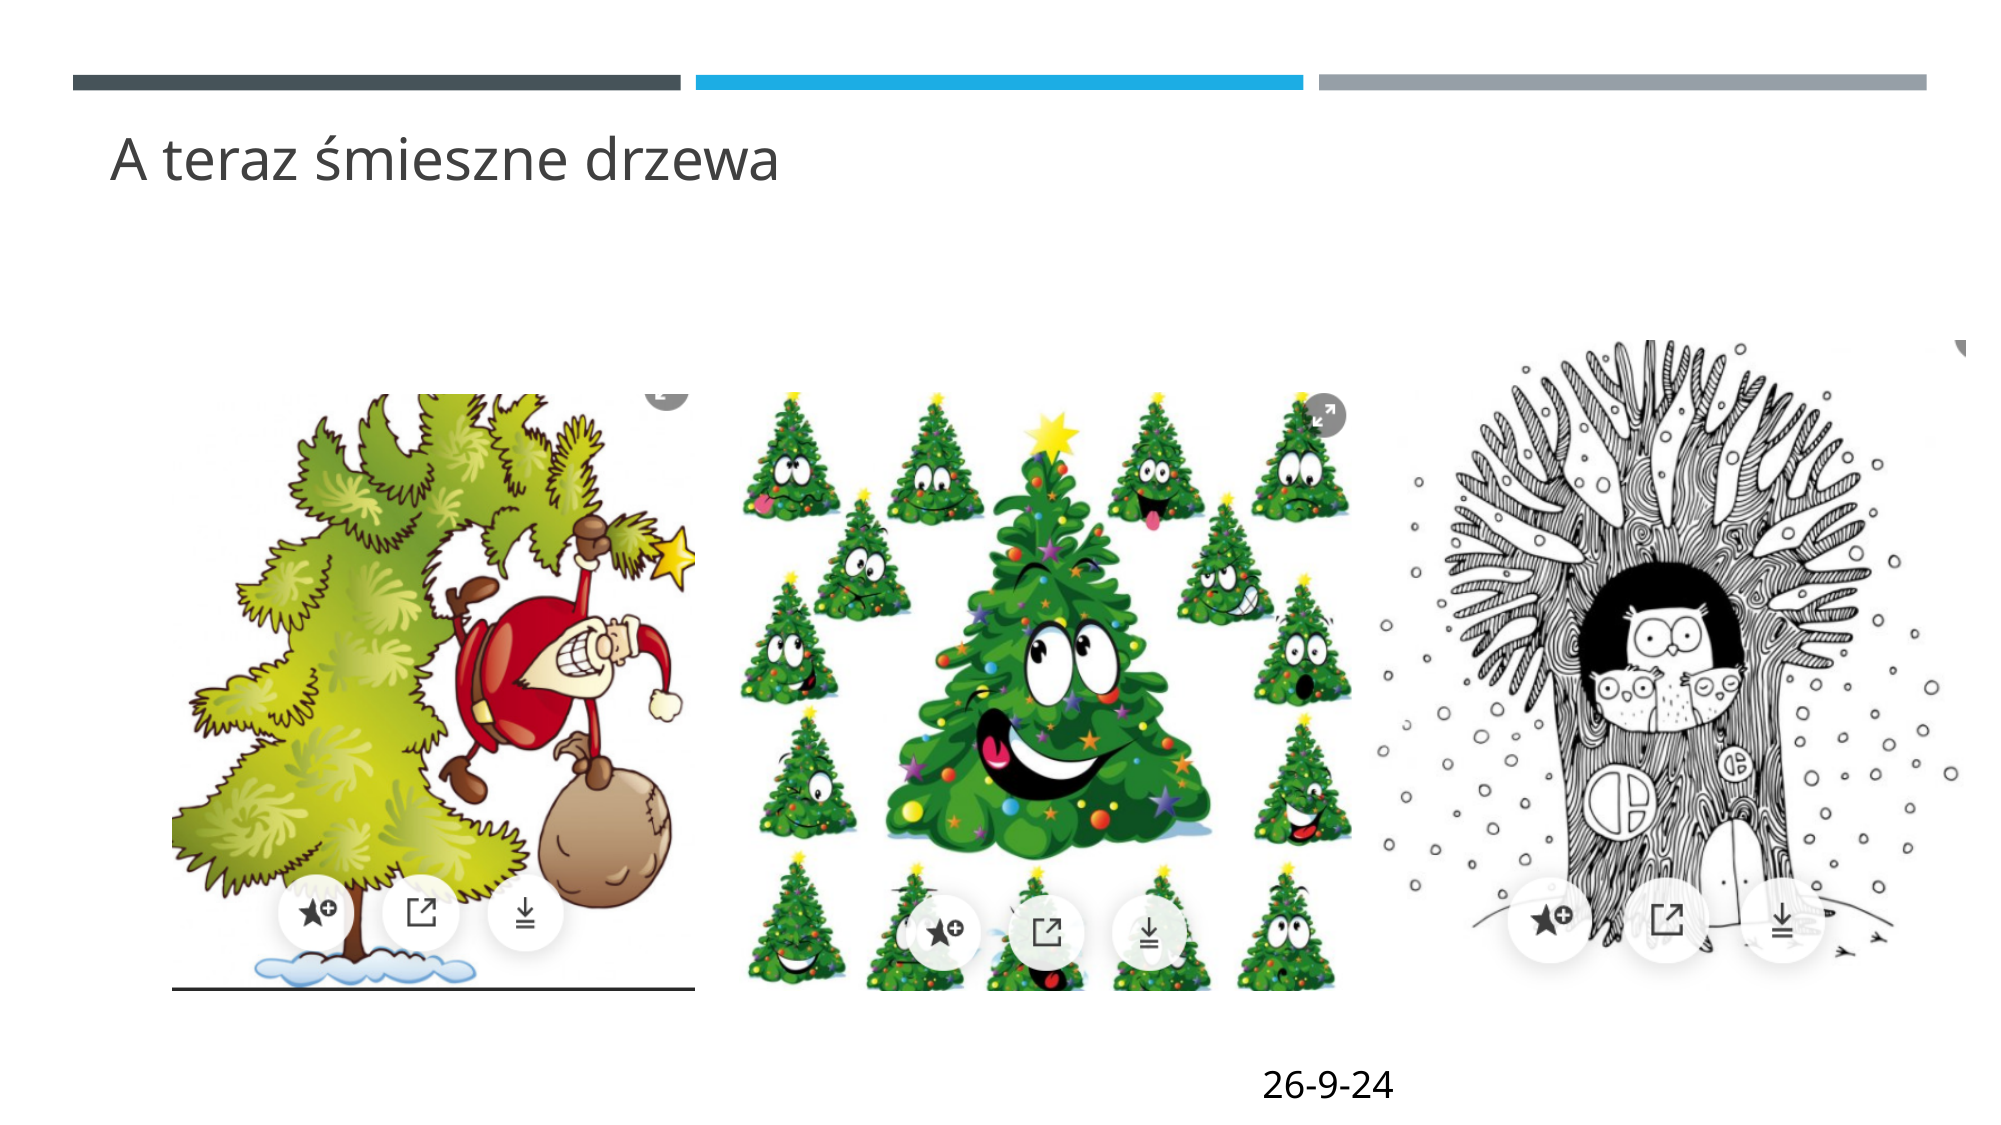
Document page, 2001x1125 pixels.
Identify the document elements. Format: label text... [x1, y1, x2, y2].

picture [739, 340, 1966, 991]
picture [172, 394, 695, 991]
title A teraz śmieszne drzewa [95, 115, 1905, 311]
slide_number 21-3-25 [1247, 1053, 1715, 1114]
